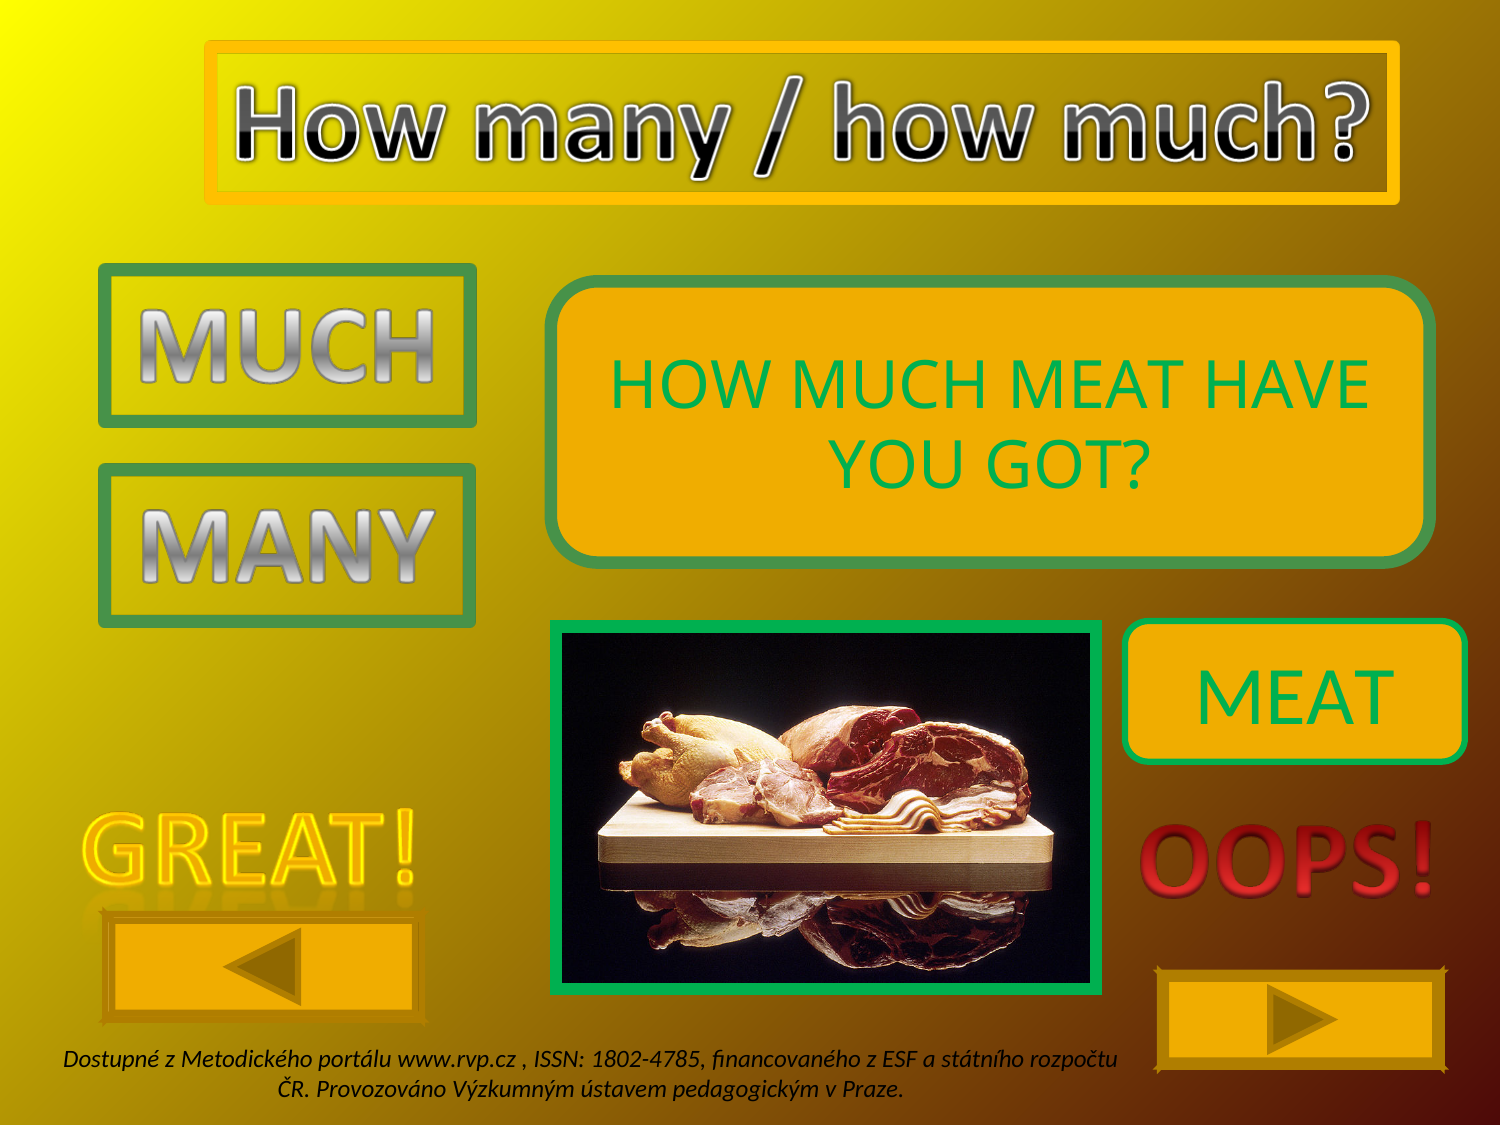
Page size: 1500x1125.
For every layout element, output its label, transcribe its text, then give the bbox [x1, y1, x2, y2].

text_box [1161, 972, 1442, 1067]
picture [67, 440, 506, 629]
picture [1102, 756, 1500, 939]
picture [155, 10, 1449, 206]
text_box HOW MUCH MEAT HAVE YOU GOT? [550, 281, 1430, 563]
text_box MEAT [1124, 621, 1465, 762]
picture [65, 240, 509, 429]
text_box Dostupné z Metodického portálu www.rvp.cz , ISSN: 1802-4785, financovaného z ESF a státního rozpočtu ČR. Provozováno Výzkumným ústavem pedagogickým v Praze. [35, 1042, 1149, 1103]
picture [3, 741, 497, 1039]
picture [562, 632, 1090, 983]
text_box [107, 914, 422, 1020]
